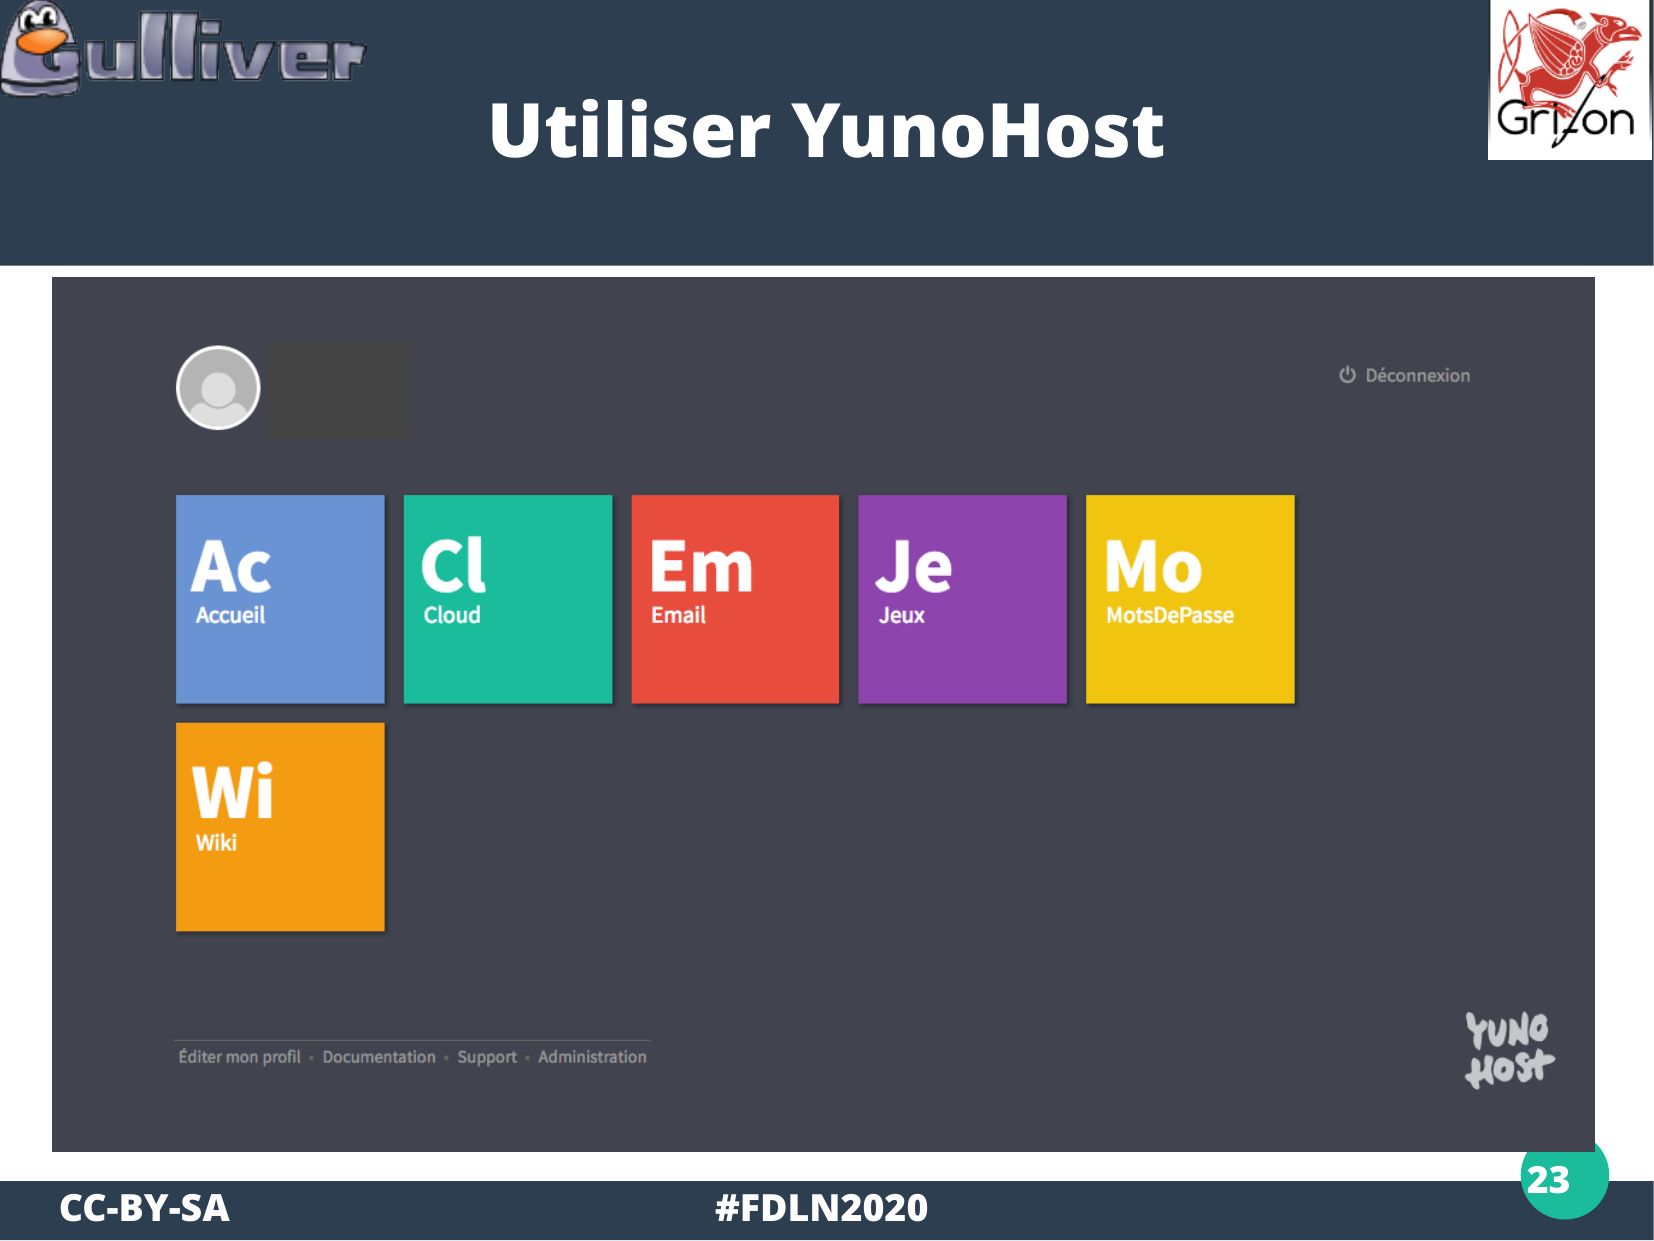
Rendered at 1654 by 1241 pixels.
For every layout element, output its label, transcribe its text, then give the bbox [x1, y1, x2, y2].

title Utiliser YunoHost [59, 49, 1595, 207]
picture [1488, 0, 1652, 160]
picture [52, 277, 1595, 1152]
picture [0, 0, 367, 98]
